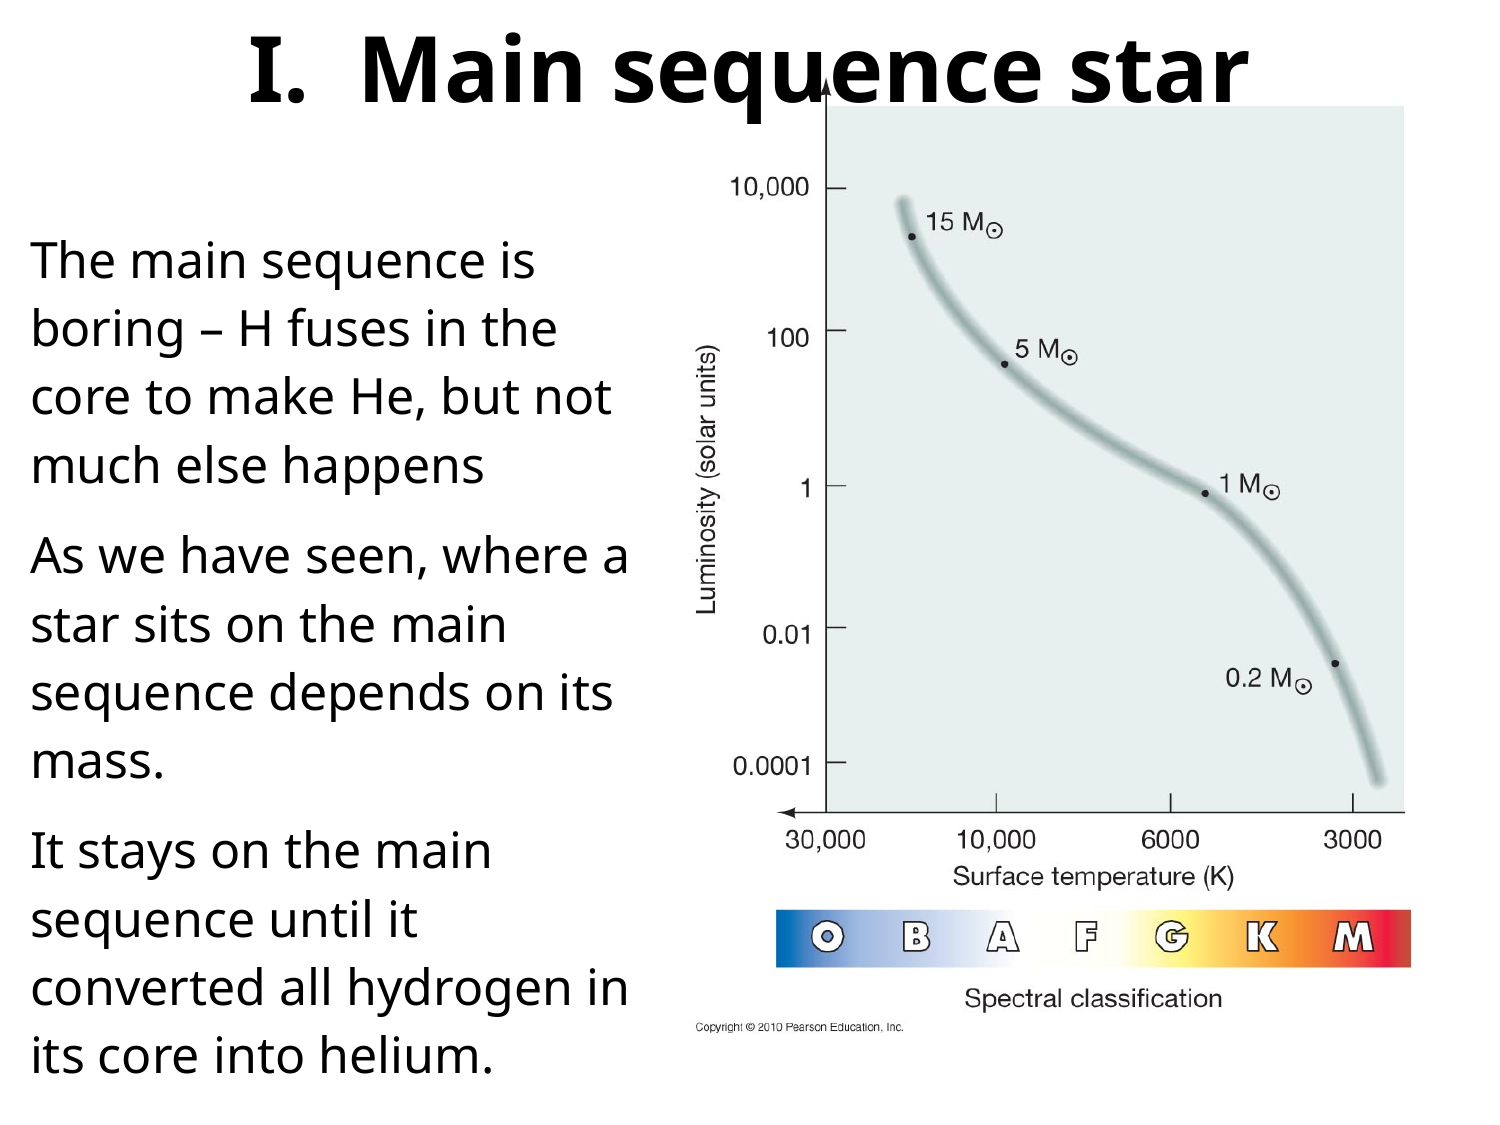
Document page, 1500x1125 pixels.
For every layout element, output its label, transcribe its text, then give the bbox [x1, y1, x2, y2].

list The main sequence is boring – H fuses in the core to make He, but not much else happens As we have seen, where a star sits on the main sequence depends on its mass. It stays on the main sequence until it converted all hydrogen in its core into helium. [30, 224, 638, 1096]
title I. Main sequence star [30, 13, 1471, 121]
picture [689, 121, 1419, 1041]
